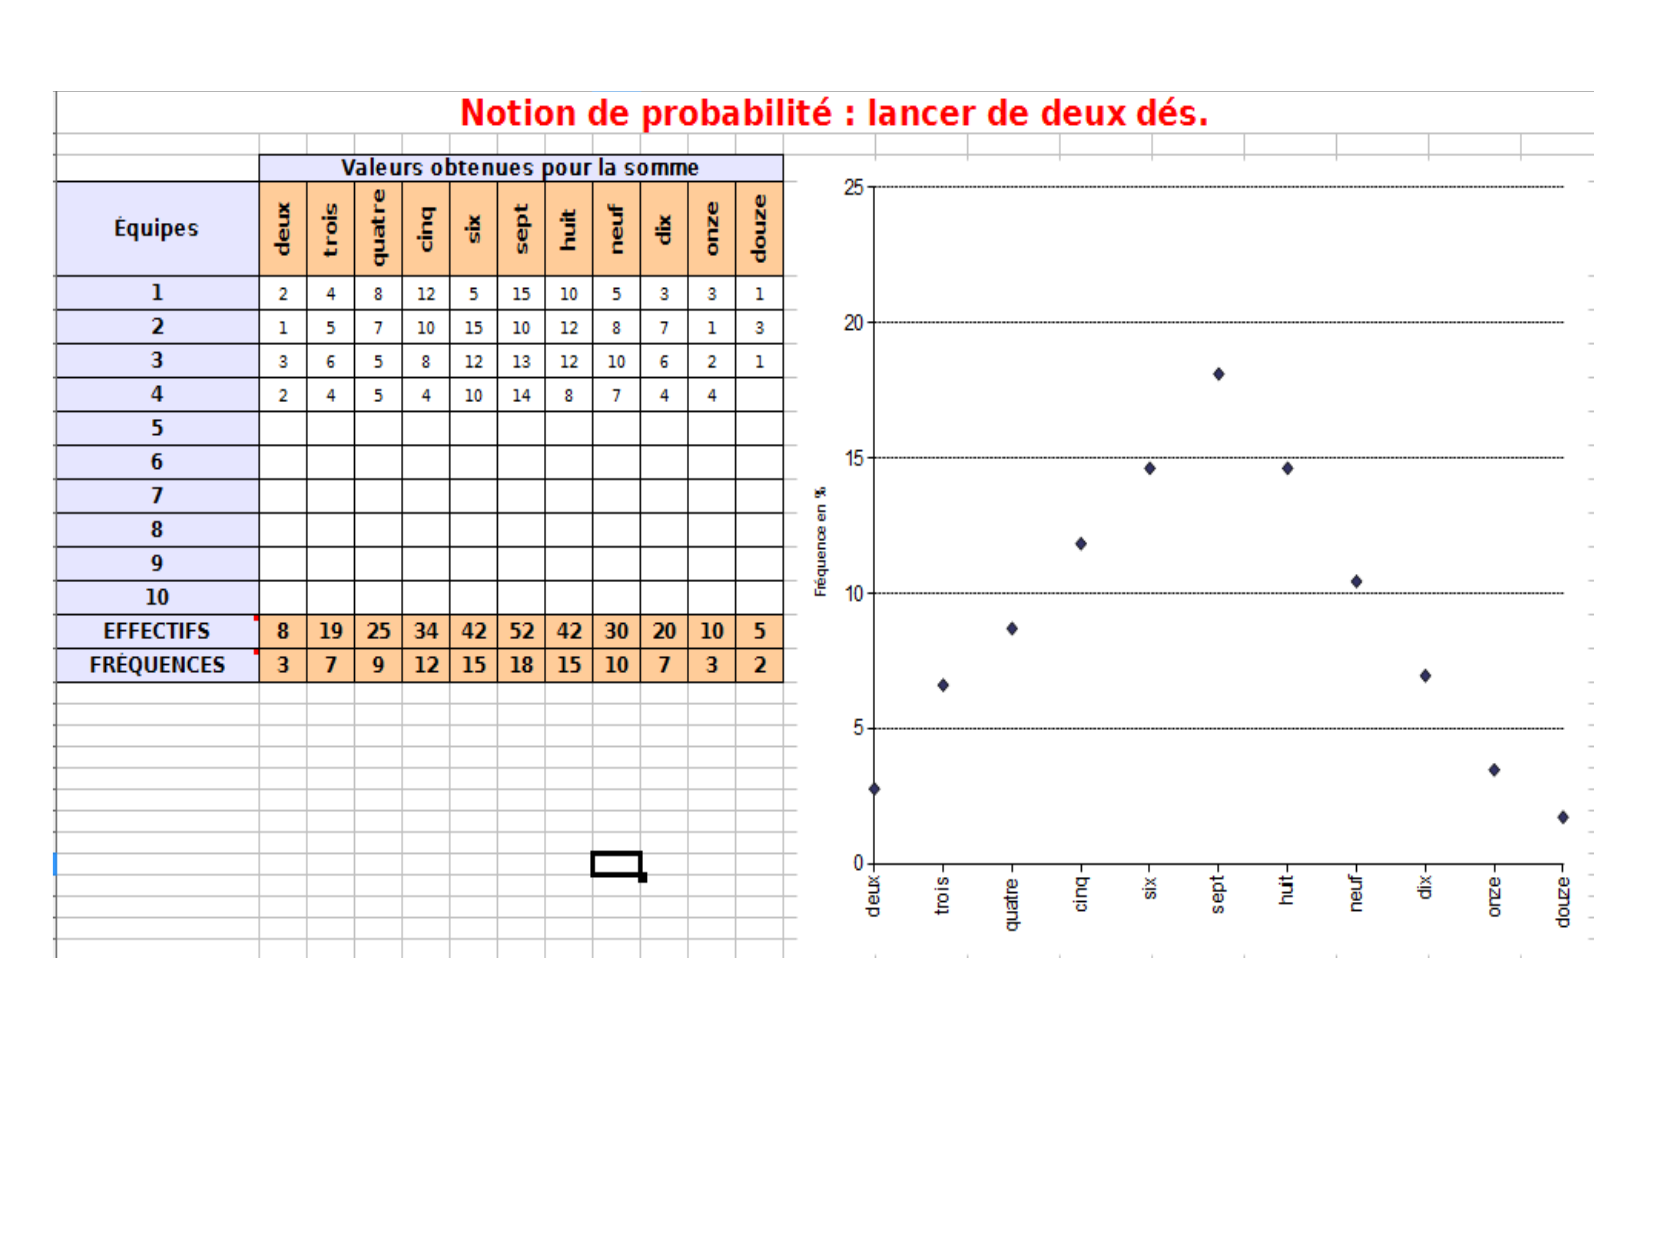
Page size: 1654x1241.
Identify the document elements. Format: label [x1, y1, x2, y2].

picture [52, 91, 1594, 958]
